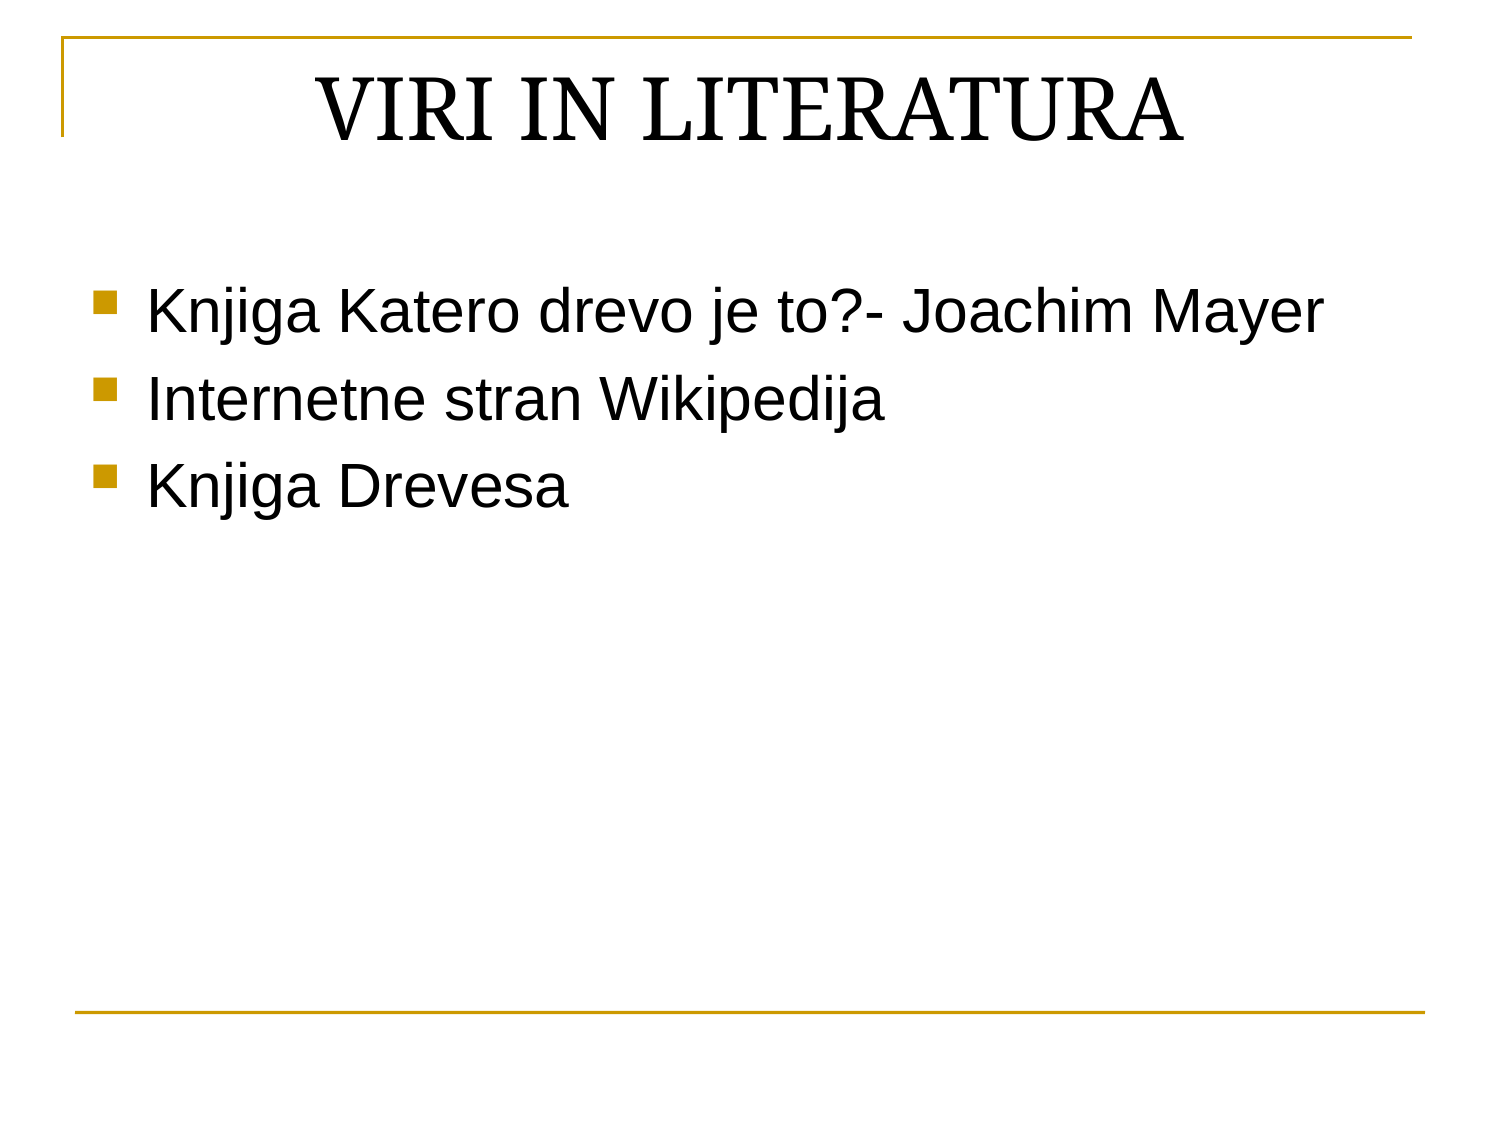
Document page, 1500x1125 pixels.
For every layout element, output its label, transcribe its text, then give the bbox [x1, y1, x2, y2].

list Knjiga Katero drevo je to?- Joachim Mayer Internetne stran Wikipedija Knjiga Drevesa [75, 262, 1425, 1006]
title VIRI IN LITERATURA [75, 45, 1425, 233]
